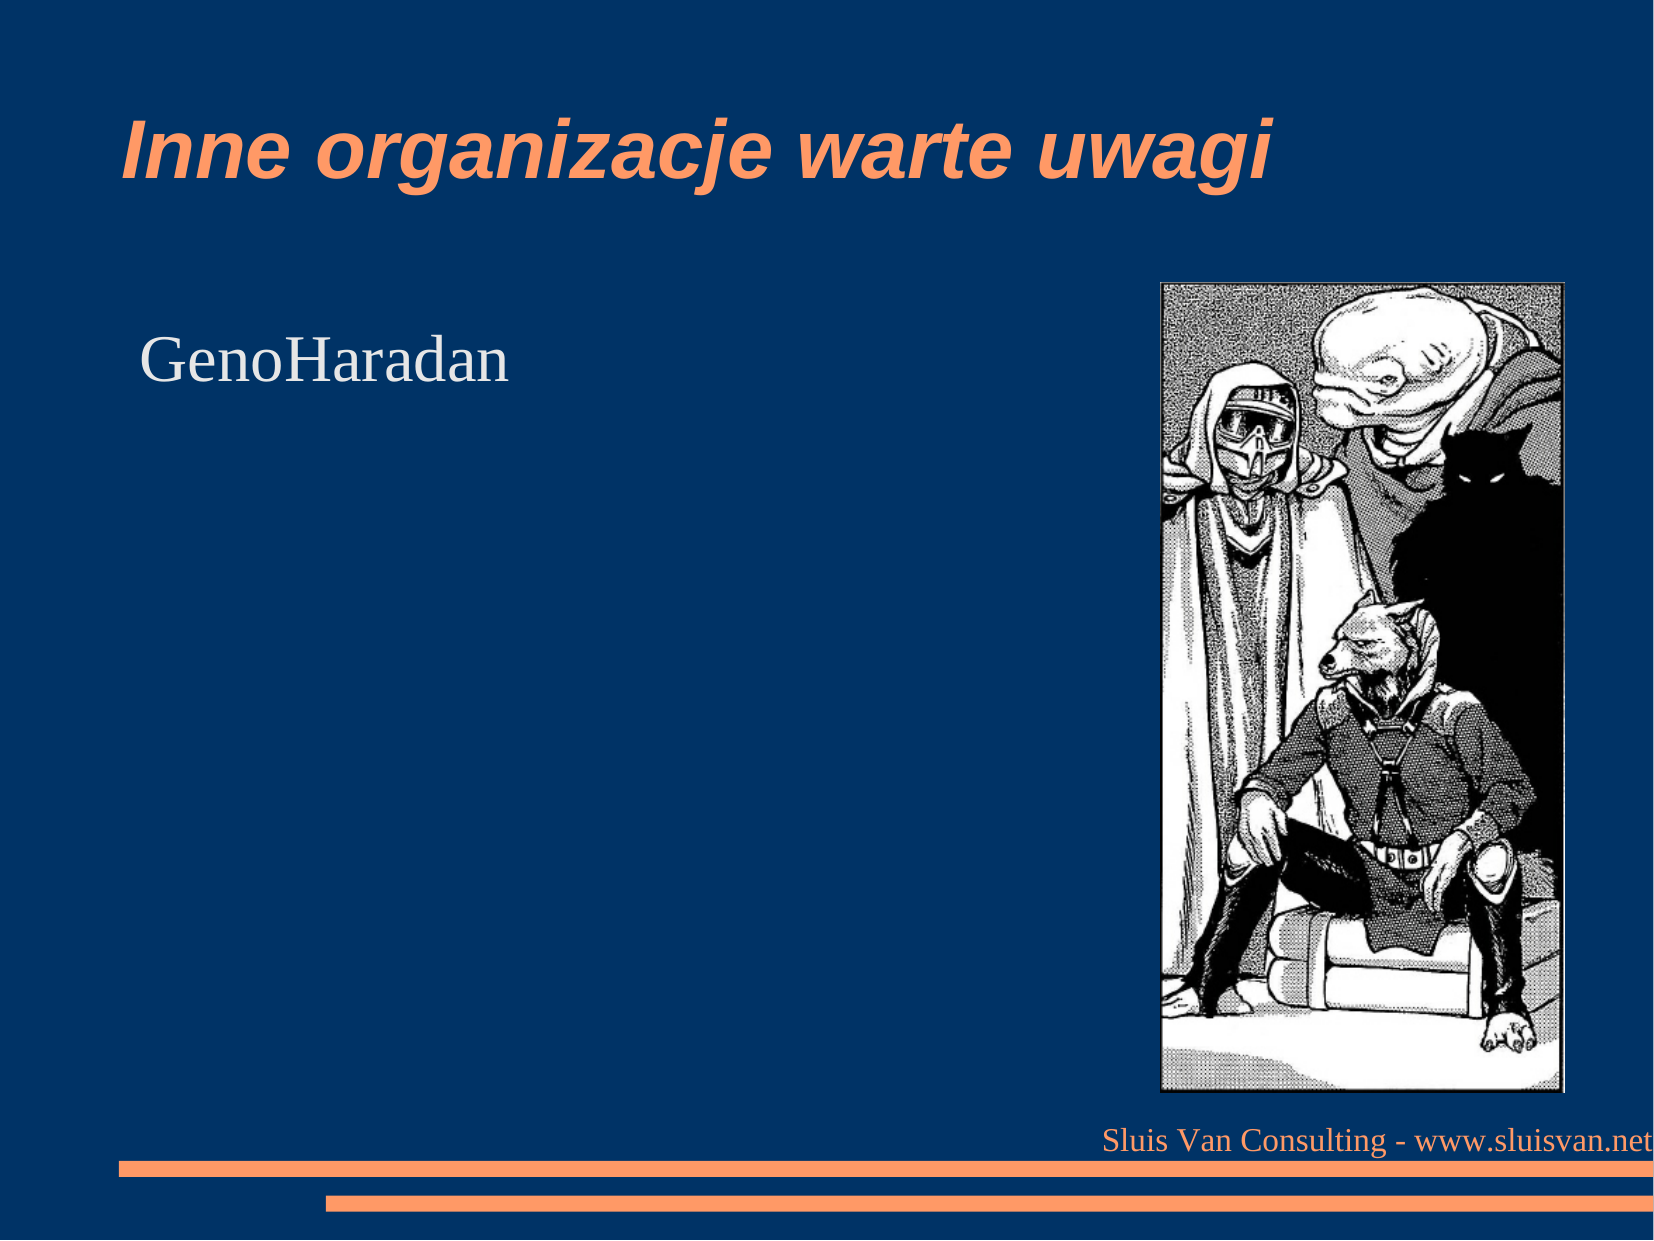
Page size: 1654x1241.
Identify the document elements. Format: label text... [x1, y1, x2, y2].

picture [1160, 282, 1565, 1093]
list GenoHaradan [121, 322, 824, 1133]
title Inne organizacje warte uwagi [121, 46, 1534, 254]
